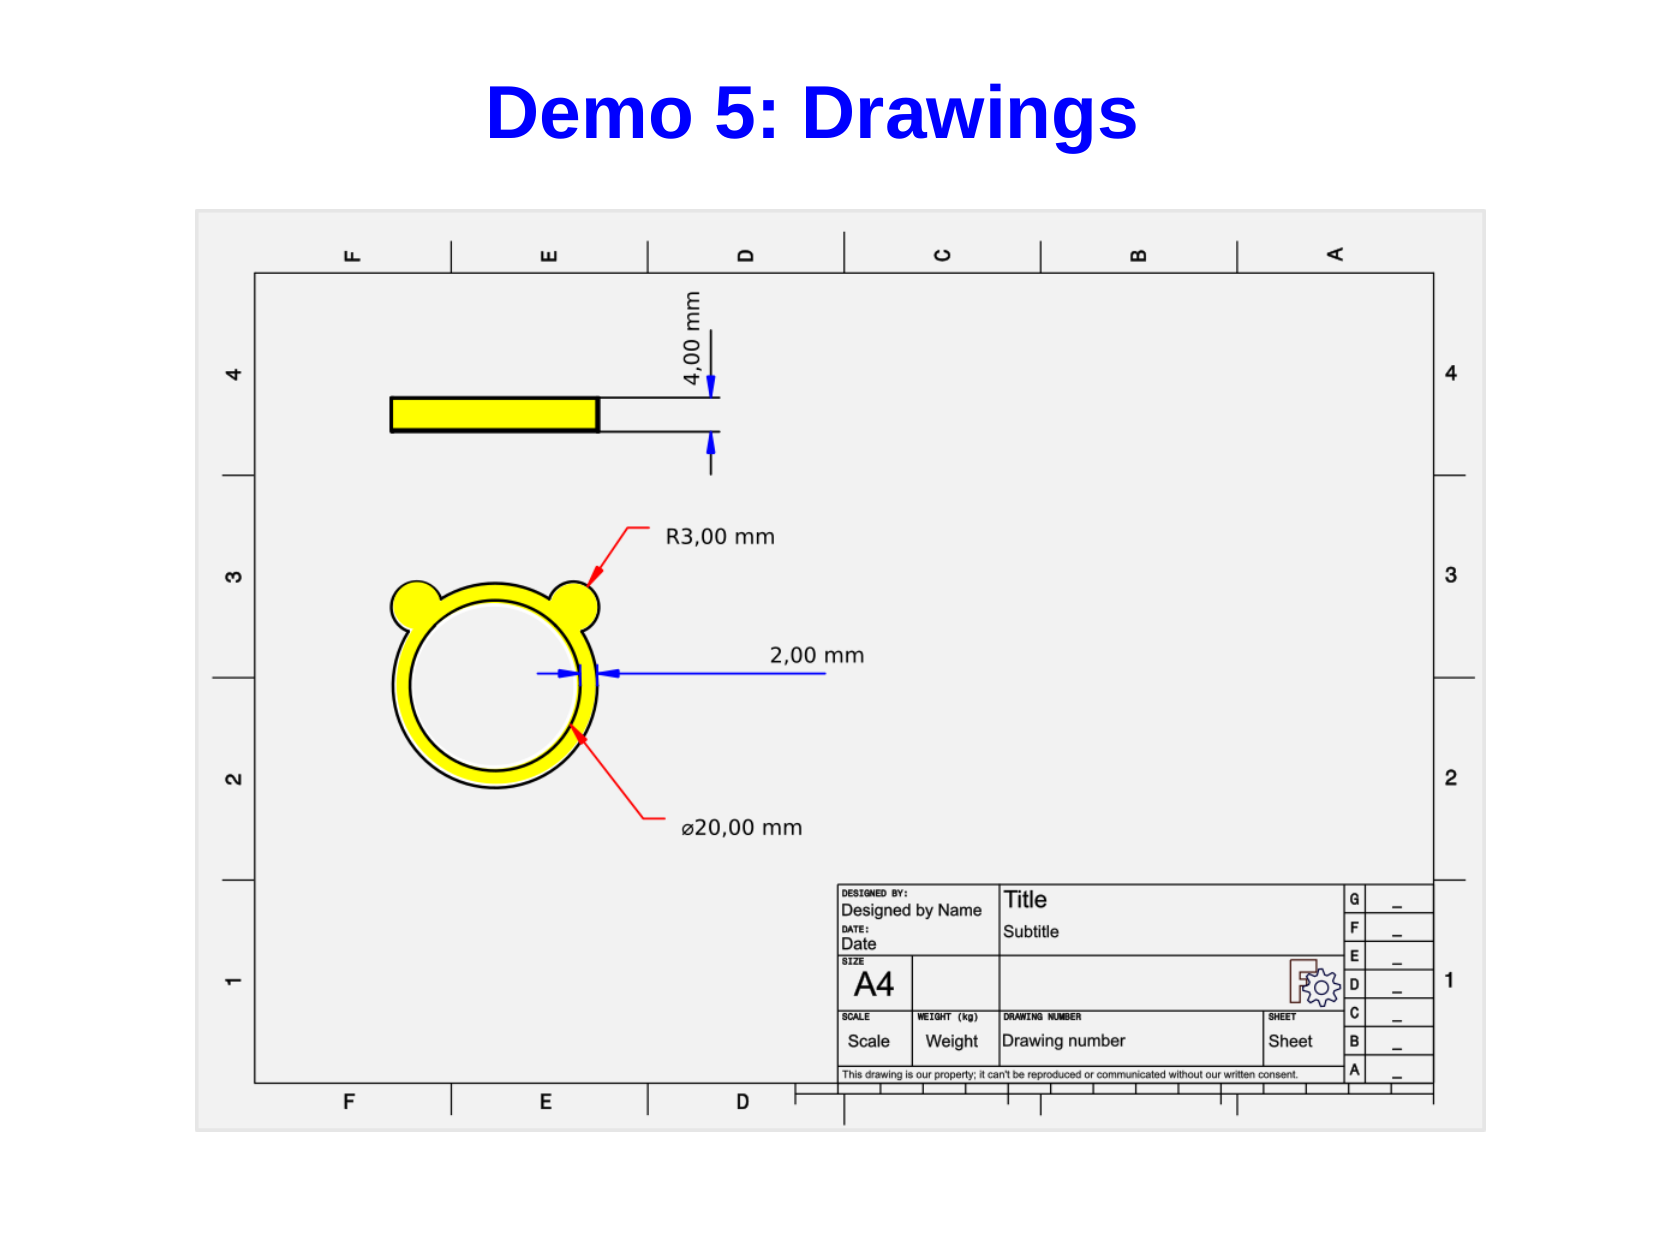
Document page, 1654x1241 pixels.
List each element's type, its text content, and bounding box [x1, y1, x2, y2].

picture [195, 209, 1486, 1132]
text_box Demo 5: Drawings [64, 60, 1561, 166]
